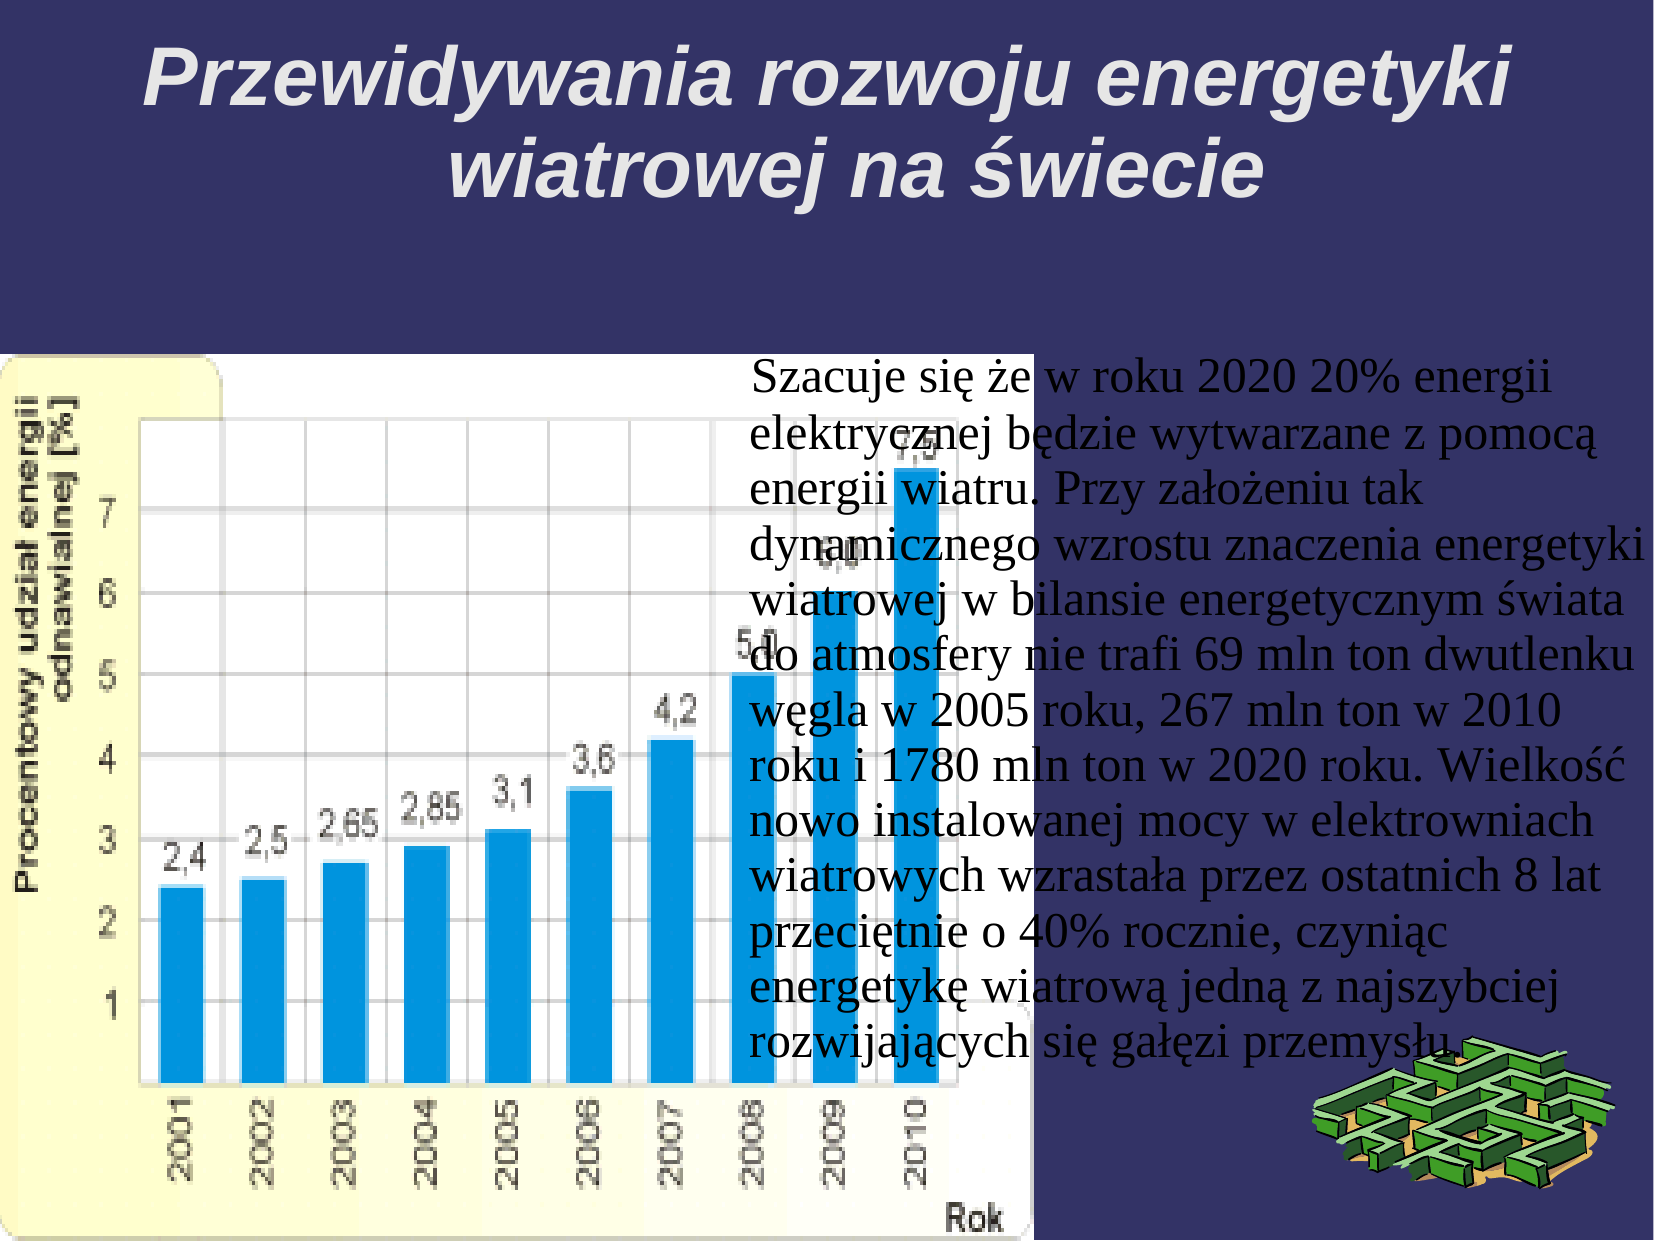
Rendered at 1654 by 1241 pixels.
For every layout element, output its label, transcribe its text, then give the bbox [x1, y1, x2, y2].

title Przewidywania rozwoju energetyki wiatrowej na świecie [121, 19, 1534, 227]
list Szacuje się że w roku 2020 20% energii elektrycznej będzie wytwarzane z pomocą energii wiatru. Przy założeniu tak dynamicznego wzrostu znaczenia energetyki wiatrowej w bilansie energetycznym świata do atmosfery nie trafi 69 mln ton dwutlenku węgla w 2005 roku, 267 mln ton w 2010 roku i 1780 mln ton w 2020 roku. Wielkość nowo instalowanej mocy w elektrowniach wiatrowych wzrastała przez ostatnich 8 lat przeciętnie o 40% rocznie, czyniąc energetykę wiatrową jedną z najszybciej rozwijających się gałęzi przemysłu. [666, 340, 1654, 1123]
picture [0, 354, 1034, 1241]
